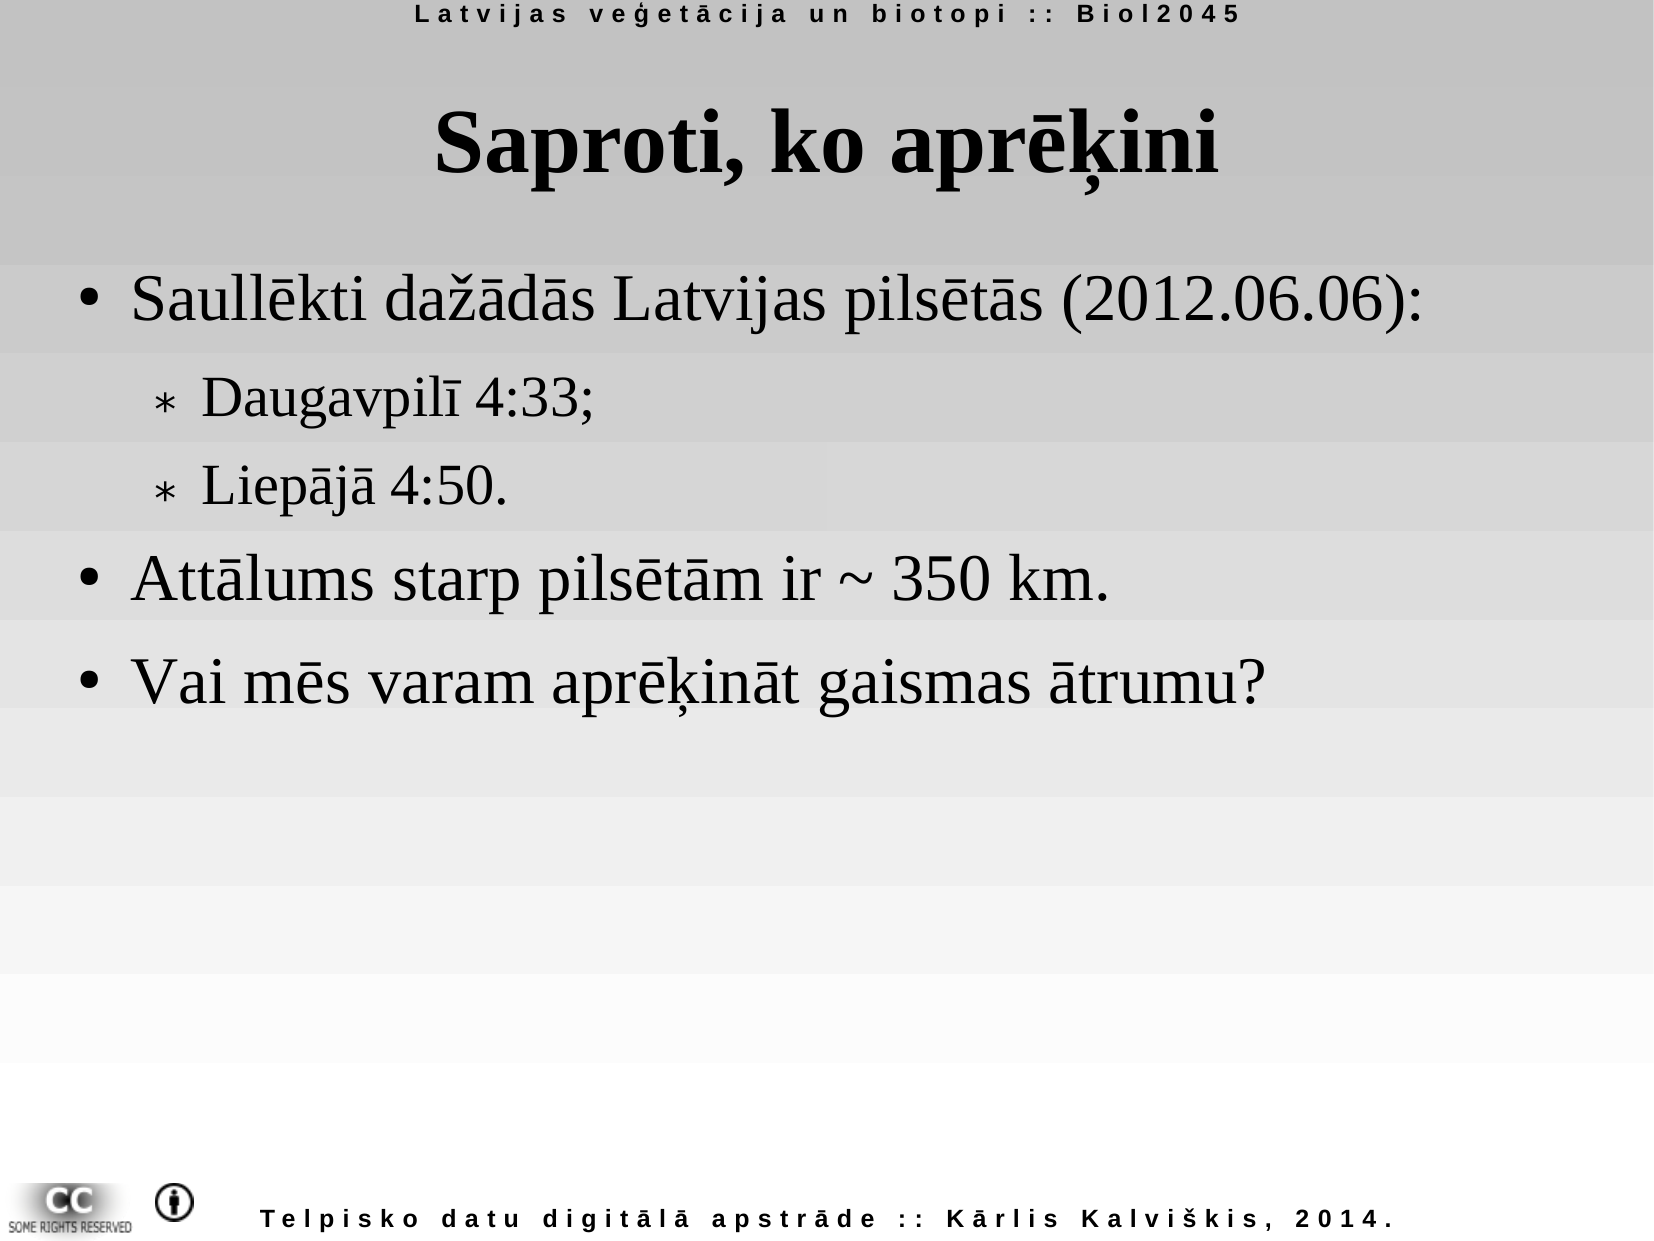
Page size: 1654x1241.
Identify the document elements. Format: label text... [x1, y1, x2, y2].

title Saproti, ko aprēķini [59, 37, 1596, 246]
list Saullēkti dažādās Latvijas pilsētās (2012.06.06): Daugavpilī 4:33; Liepājā 4:50. Attālums starp pilsētām ir ~ 350 km. Vai mēs varam aprēķināt gaismas ātrumu? [59, 261, 1596, 981]
picture [0, 0, 1654, 1241]
